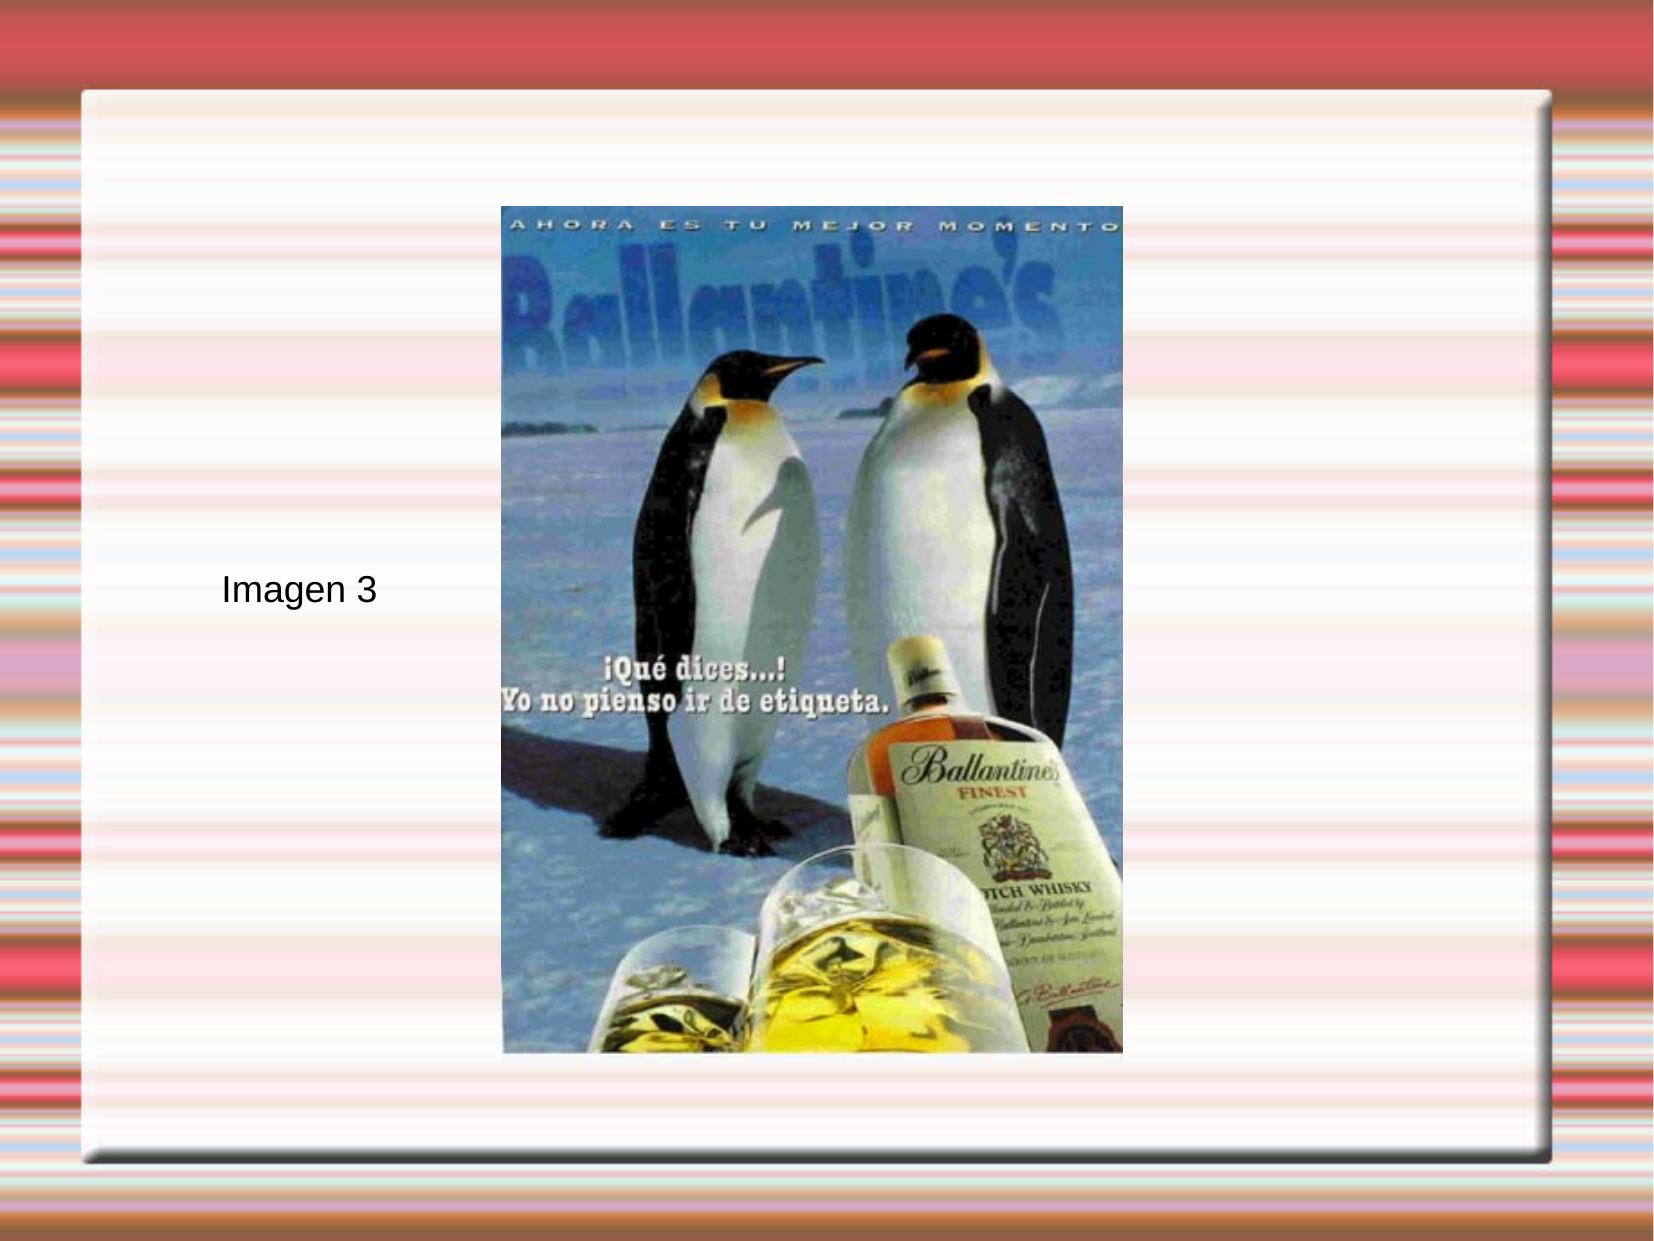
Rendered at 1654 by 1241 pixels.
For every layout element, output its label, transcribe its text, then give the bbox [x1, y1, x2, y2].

picture [0, 0, 1654, 1241]
text_box Imagen 3 [206, 561, 443, 618]
